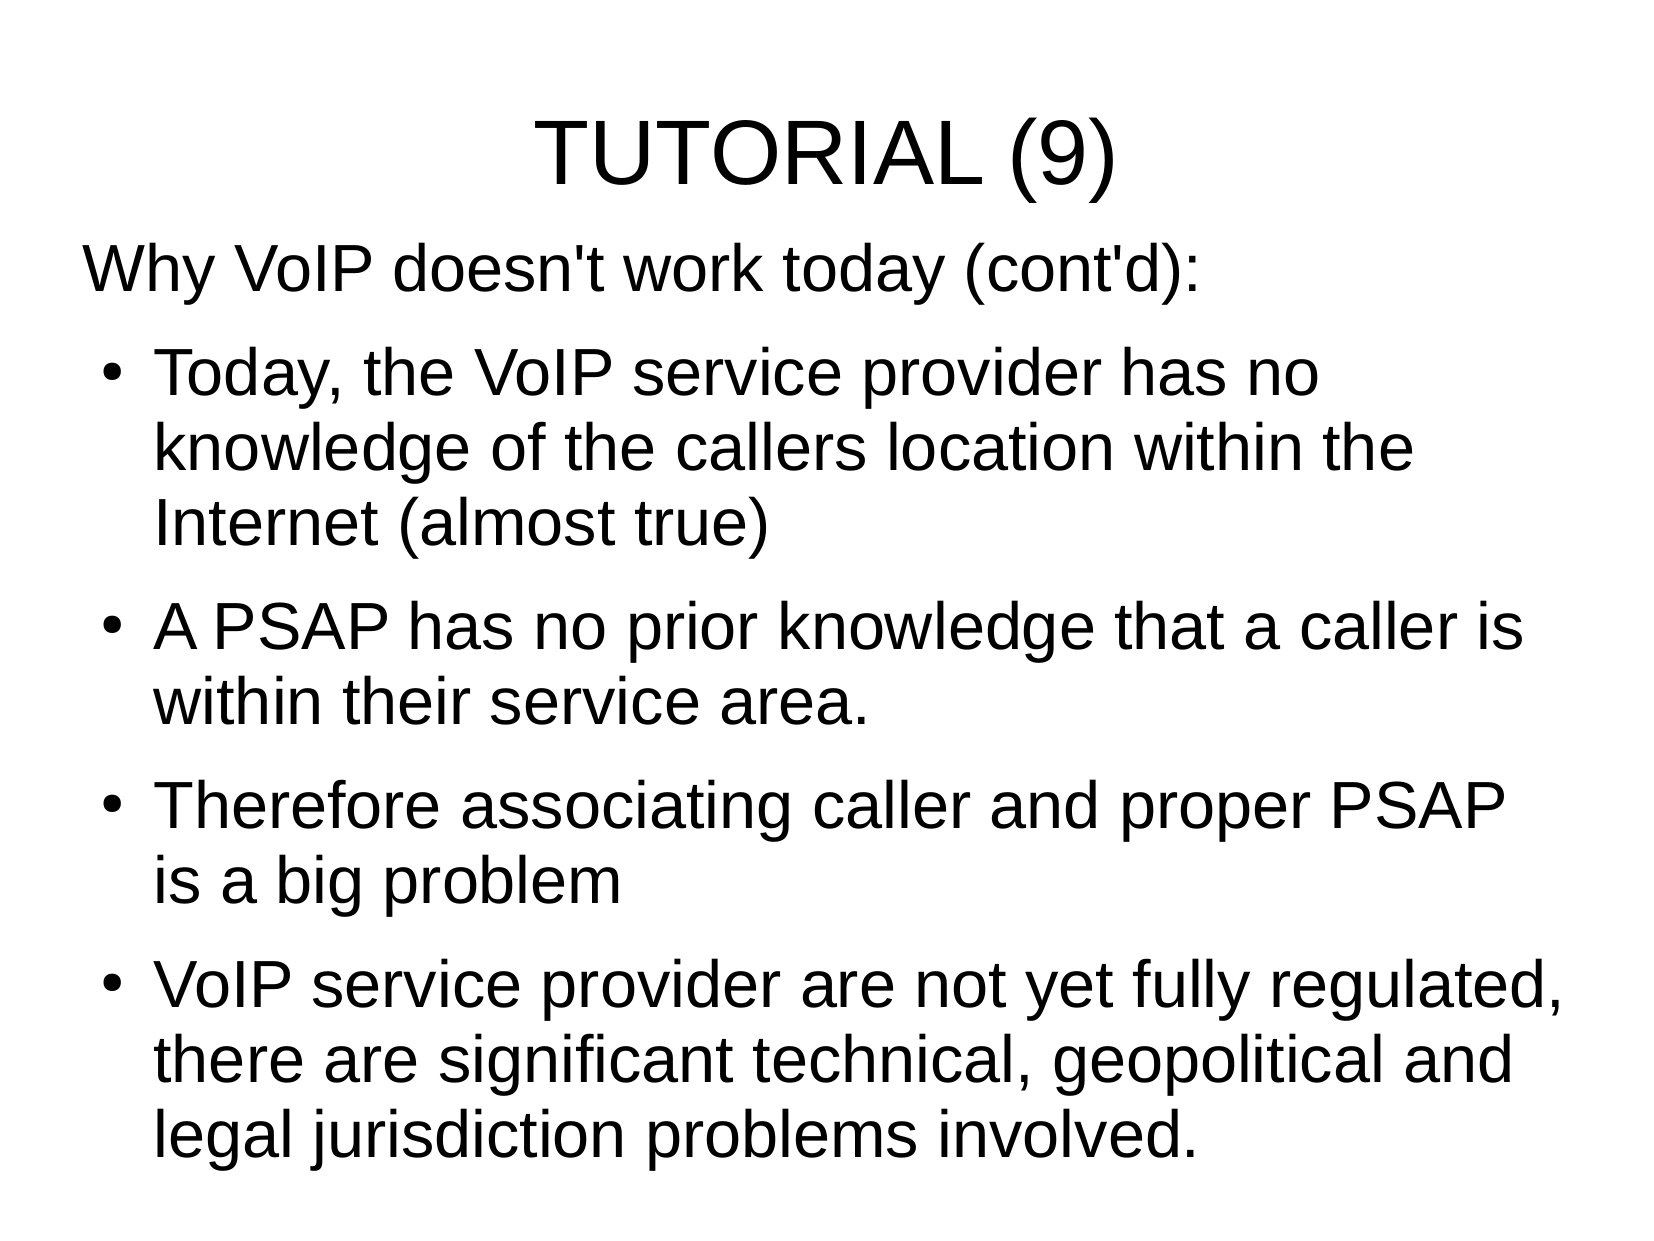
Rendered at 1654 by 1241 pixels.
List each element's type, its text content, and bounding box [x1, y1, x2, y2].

title TUTORIAL (9) [82, 56, 1571, 231]
list Why VoIP doesn't work today (cont'd): Today, the VoIP service provider has no knowledge of the callers location within the Internet (almost true) A PSAP has no prior knowledge that a caller is within their service area. Therefore associating caller and proper PSAP is a big problem VoIP service provider are not yet fully regulated, there are significant technical, geopolitical and legal jurisdiction problems involved. [82, 231, 1571, 1170]
